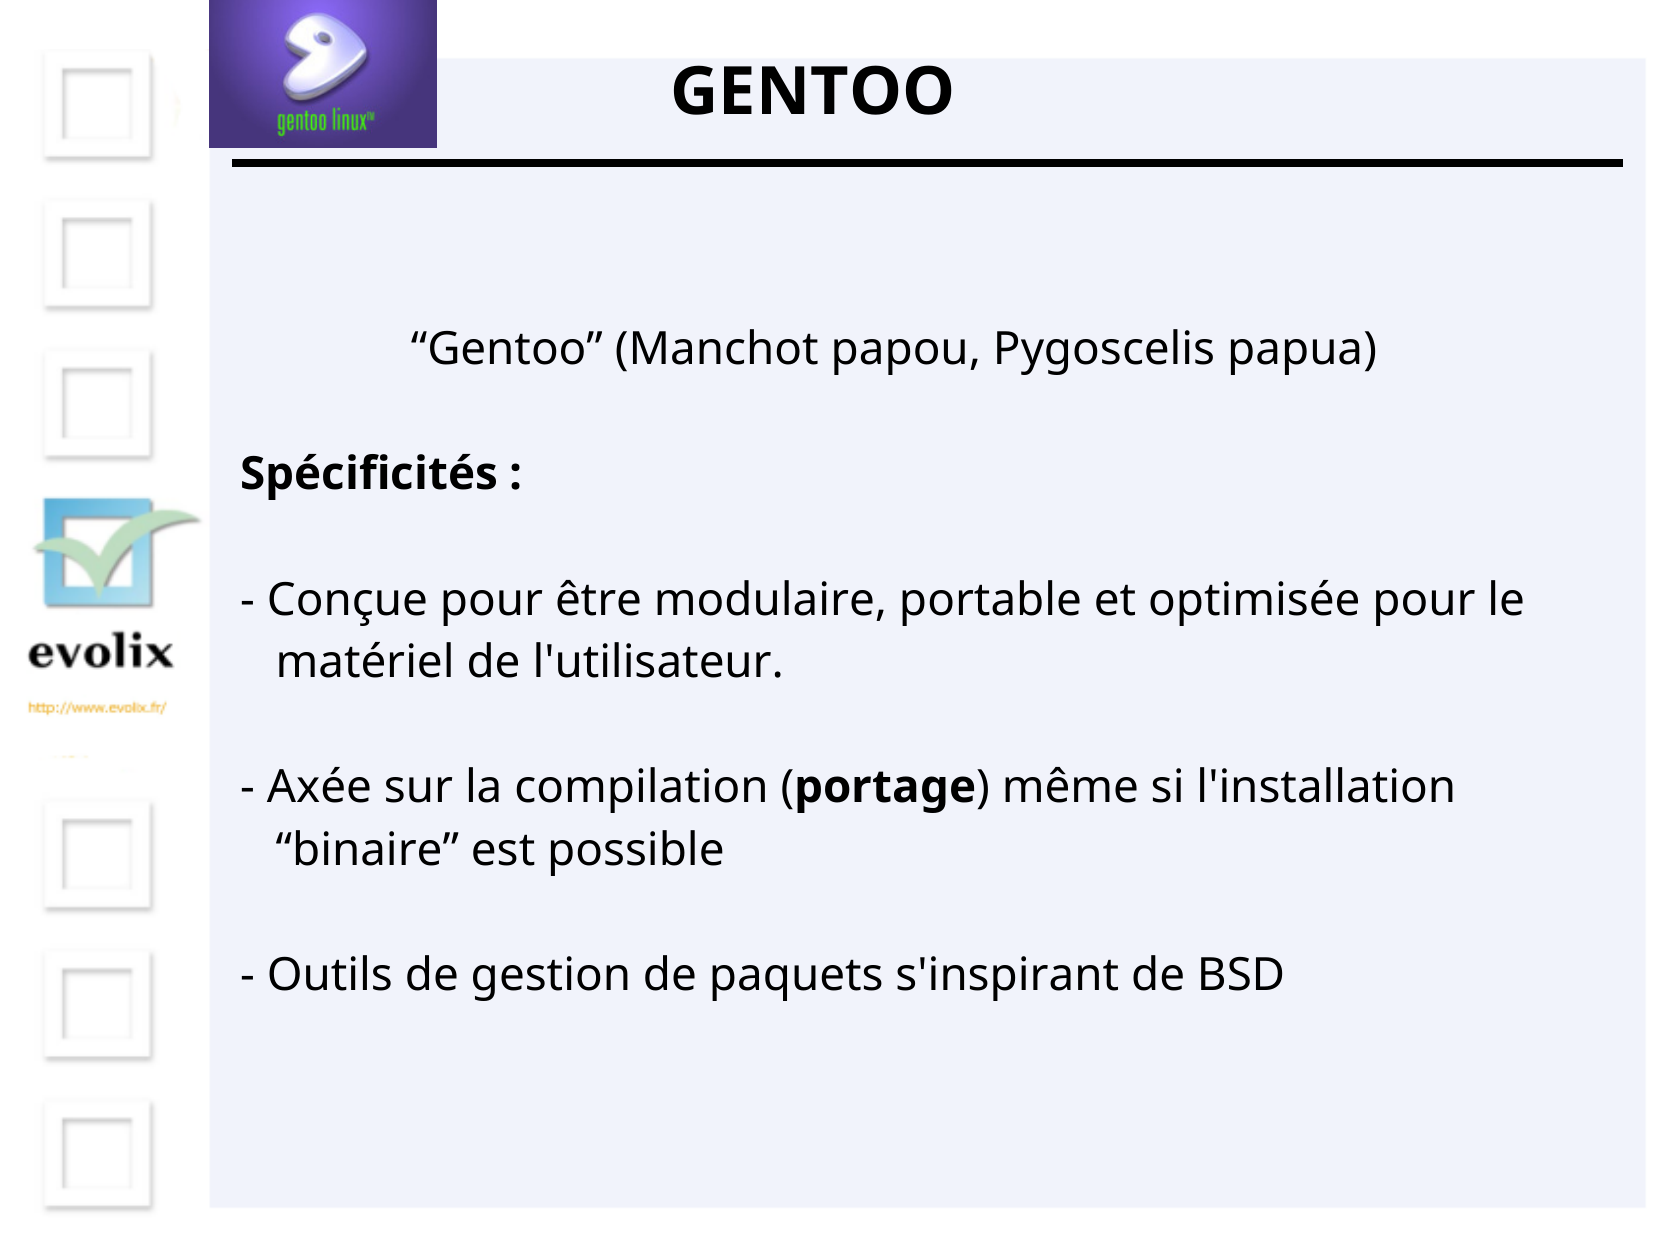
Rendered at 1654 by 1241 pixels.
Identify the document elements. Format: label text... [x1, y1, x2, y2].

subtitle “Gentoo” (Manchot papou, Pygoscelis papua) Spécificités : - Conçue pour être modulaire, portable et optimisée pour le matériel de l'utilisateur. - Axée sur la compilation (portage) même si l'installation “binaire” est possible - Outils de gestion de paquets s'inspirant de BSD [204, 267, 1561, 1115]
picture [0, 49, 1654, 1218]
title GENTOO [22, 27, 1604, 151]
picture [209, 0, 437, 148]
